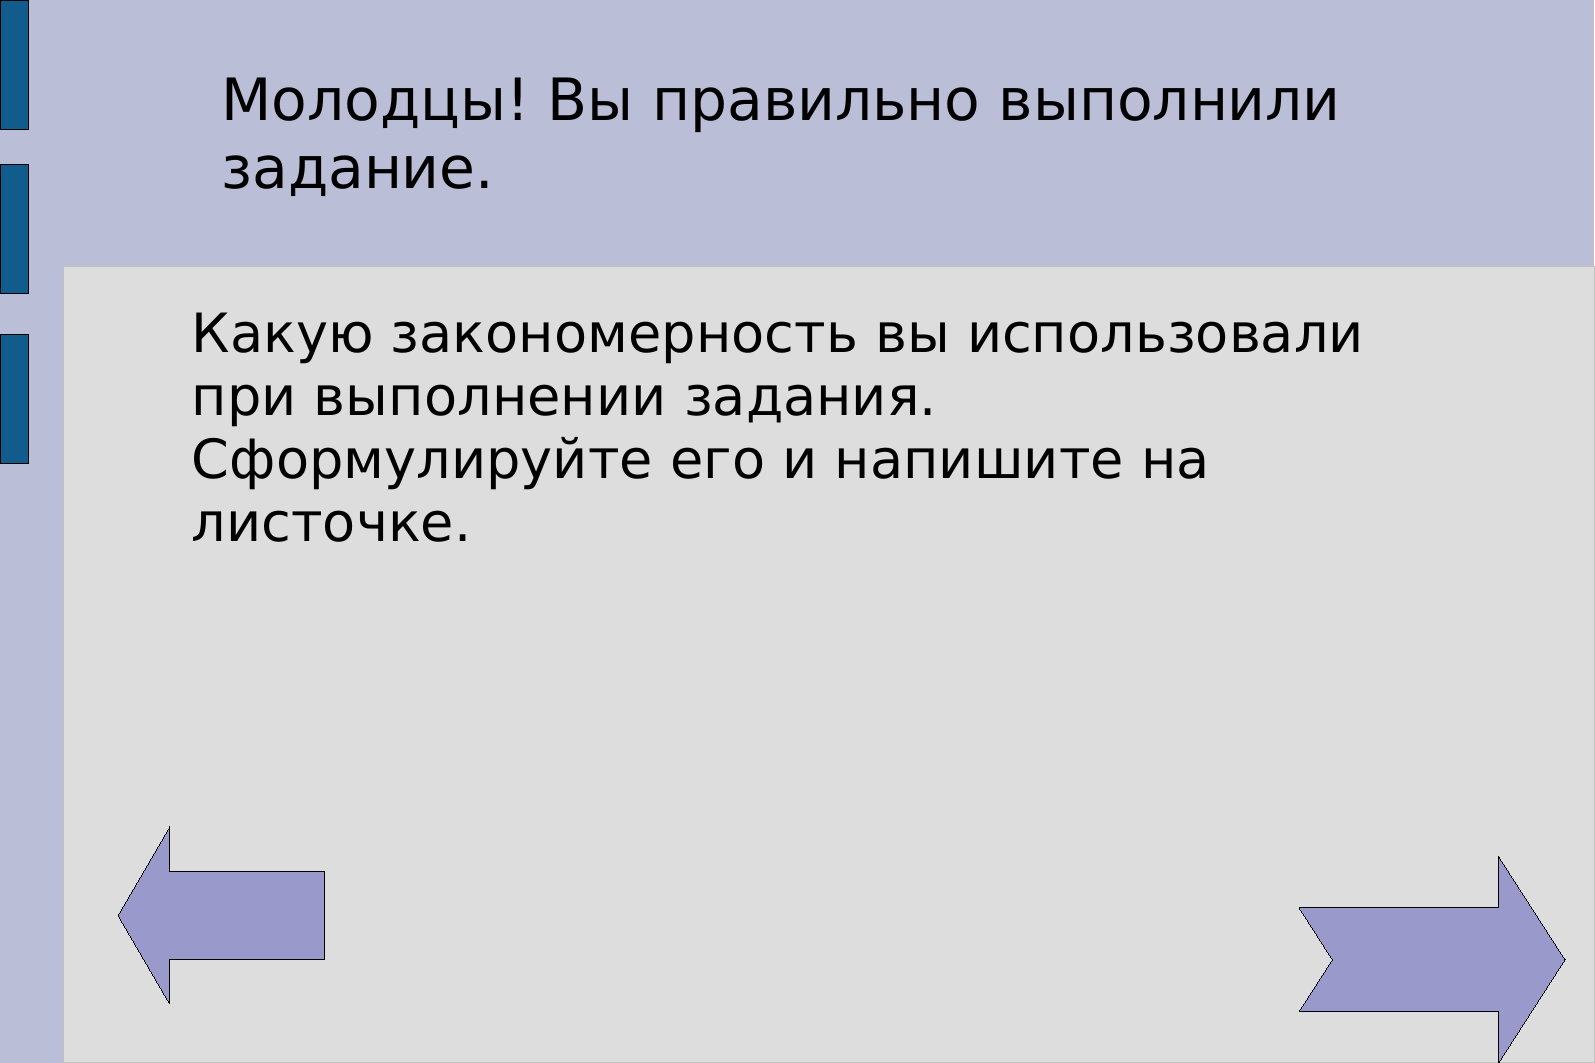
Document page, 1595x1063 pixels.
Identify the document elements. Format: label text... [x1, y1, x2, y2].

text_box [1299, 856, 1566, 1063]
text_box [118, 826, 325, 1004]
text_box Молодцы! Вы правильно выполнили задание. [206, 59, 1447, 210]
text_box Какую закономерность вы использовали при выполнении задания. Сформулируйте его и напишите на листочке. [177, 295, 1418, 563]
